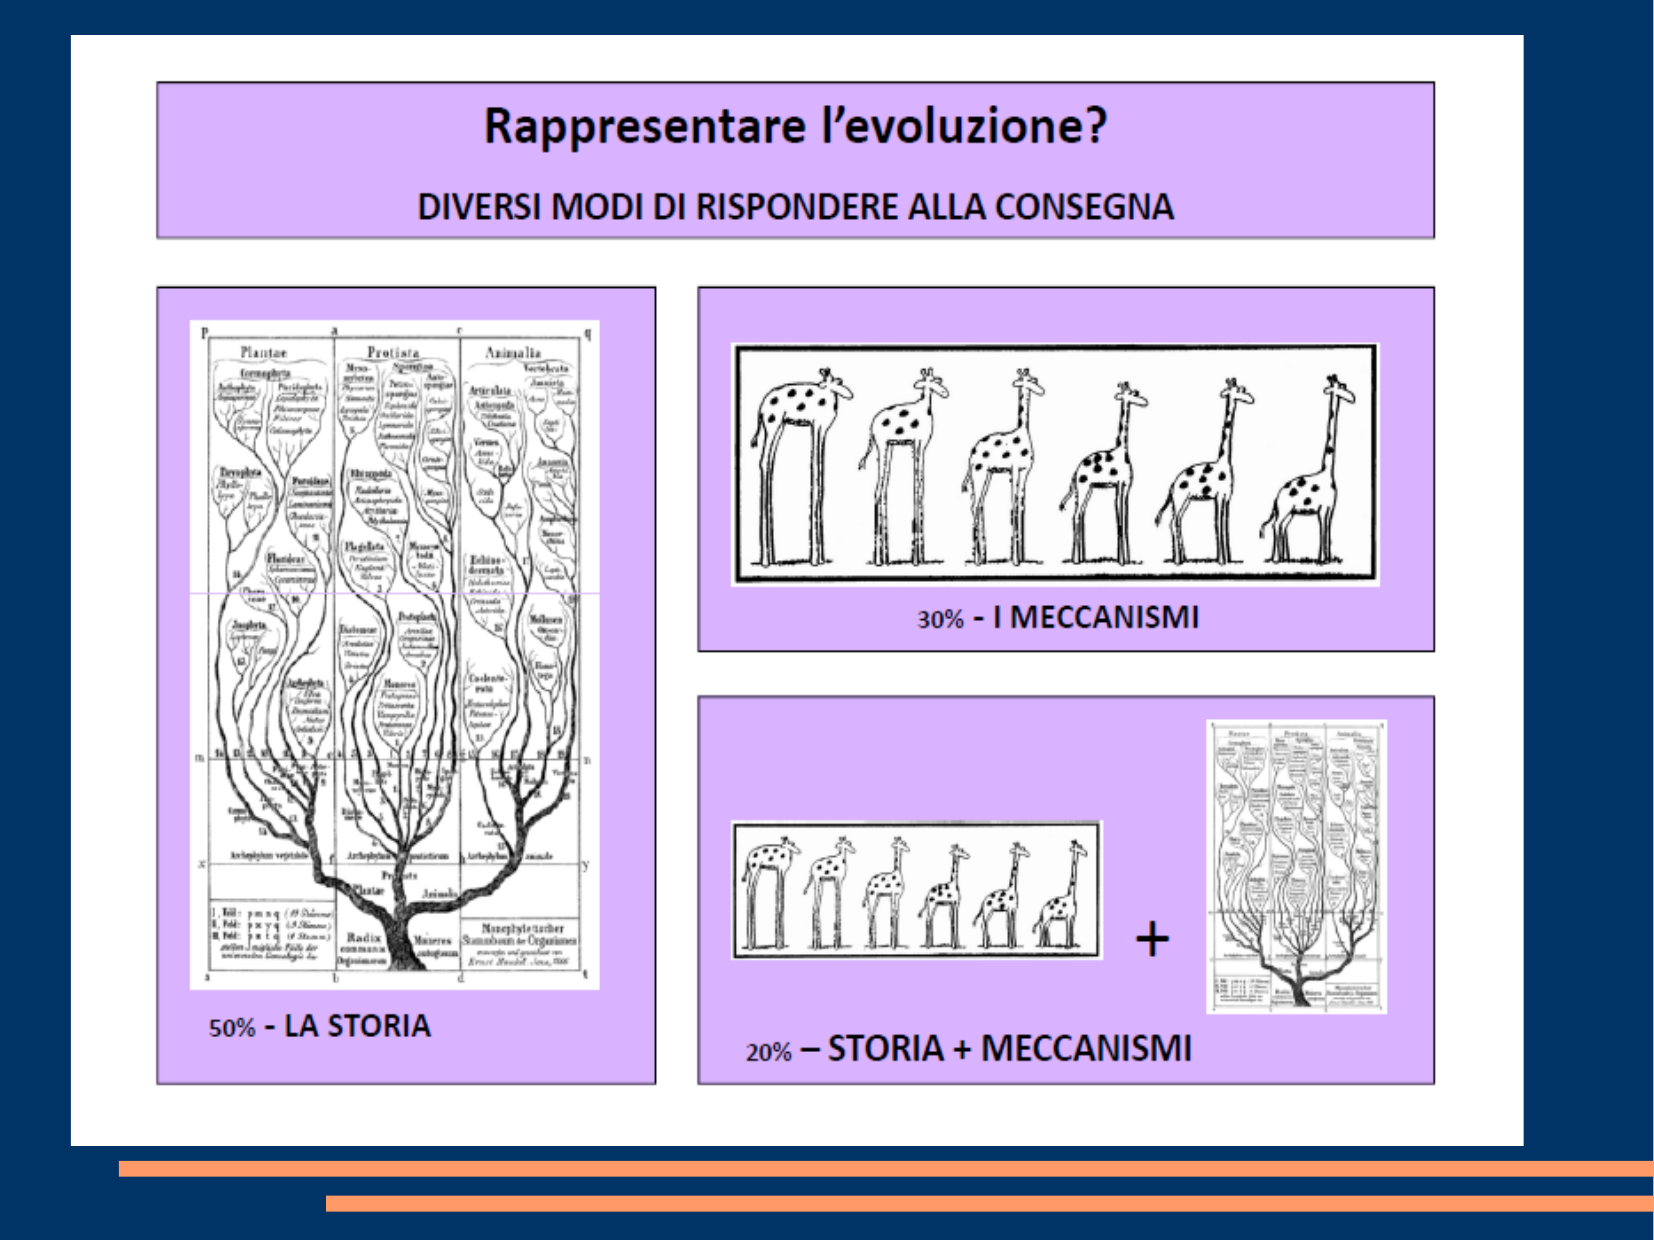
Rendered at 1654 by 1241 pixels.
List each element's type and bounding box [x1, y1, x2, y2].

picture [70, 35, 1524, 1146]
